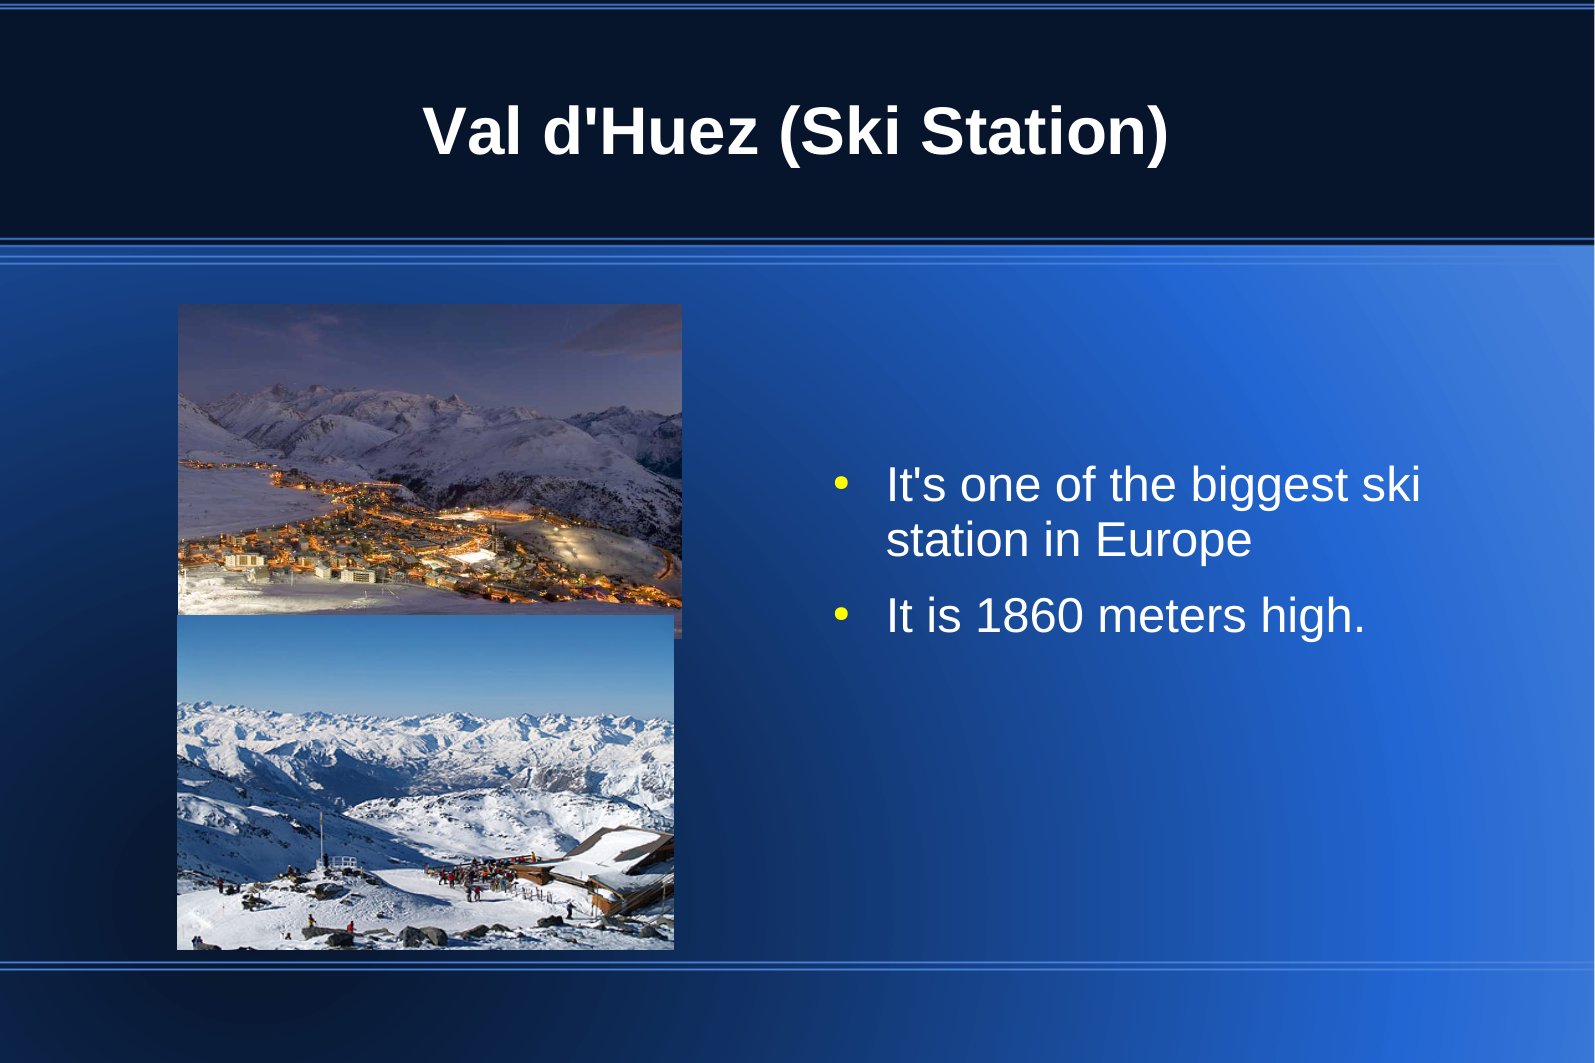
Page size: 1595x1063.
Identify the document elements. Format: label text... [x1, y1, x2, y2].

picture [0, 0, 1595, 1063]
list It's one of the biggest ski station in Europe It is 1860 meters high. [814, 304, 1516, 992]
title Val d'Huez (Ski Station) [79, 42, 1515, 220]
